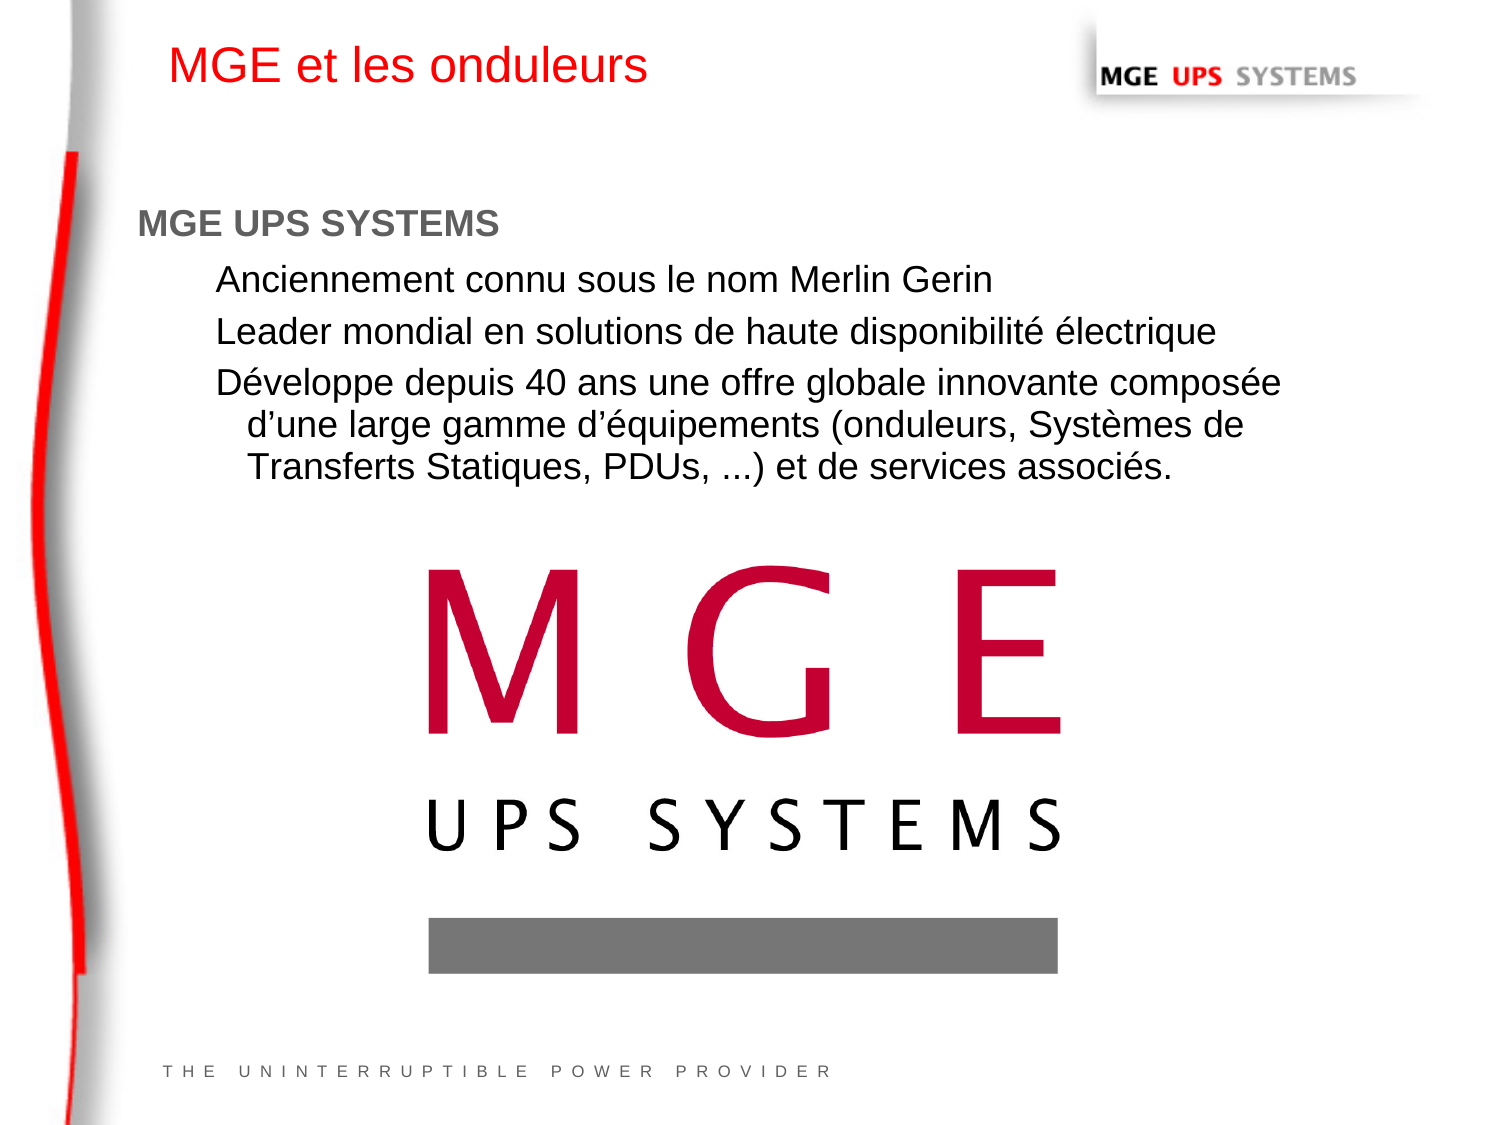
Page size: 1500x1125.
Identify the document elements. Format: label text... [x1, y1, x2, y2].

title MGE et les onduleurs [168, 37, 1019, 137]
list MGE UPS SYSTEMS Anciennement connu sous le nom Merlin Gerin Leader mondial en solutions de haute disponibilité électrique Développe depuis 40 ans une offre globale innovante composée d’une large gamme d’équipements (onduleurs, Systèmes de Transferts Statiques, PDUs, ...) et de services associés. [137, 137, 1363, 888]
picture [426, 564, 1063, 975]
